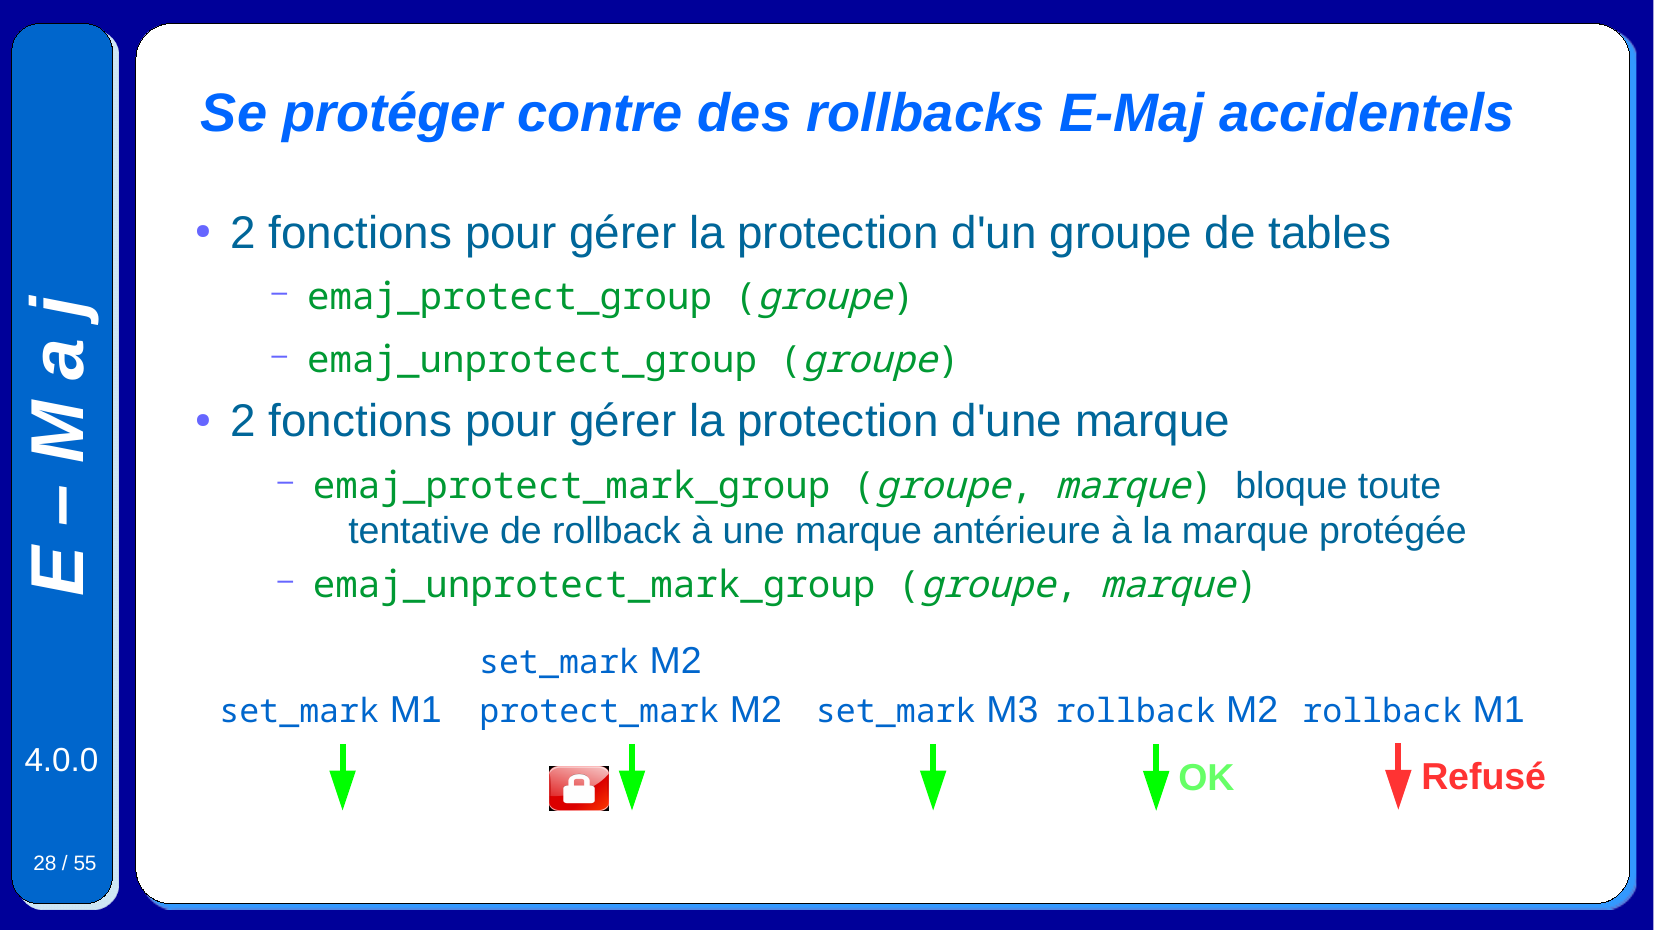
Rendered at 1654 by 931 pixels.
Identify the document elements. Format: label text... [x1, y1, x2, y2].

text_box rollback M2 [1058, 680, 1287, 739]
list 2 fonctions pour gérer la protection d'un groupe de tables emaj_protect_group (groupe) emaj_unprotect_group (groupe) 2 fonctions pour gérer la protection d'une marque emaj_protect_mark_group (groupe, marque) bloque toute tentative de rollback à une marque antérieure à la marque protégée emaj_unprotect_mark_group (groupe, marque) [177, 206, 1587, 591]
text_box set_mark M2 [464, 630, 721, 680]
text_box set_mark M3 [801, 680, 1058, 739]
picture [549, 766, 609, 811]
title Se protéger contre des rollbacks E-Maj accidentels [200, 34, 1575, 191]
text_box rollback M1 [1287, 680, 1540, 739]
text_box protect_mark M2 [464, 680, 797, 739]
text_box set_mark M1 [204, 680, 461, 739]
text_box OK [1163, 749, 1250, 806]
text_box Refusé [1396, 748, 1571, 806]
